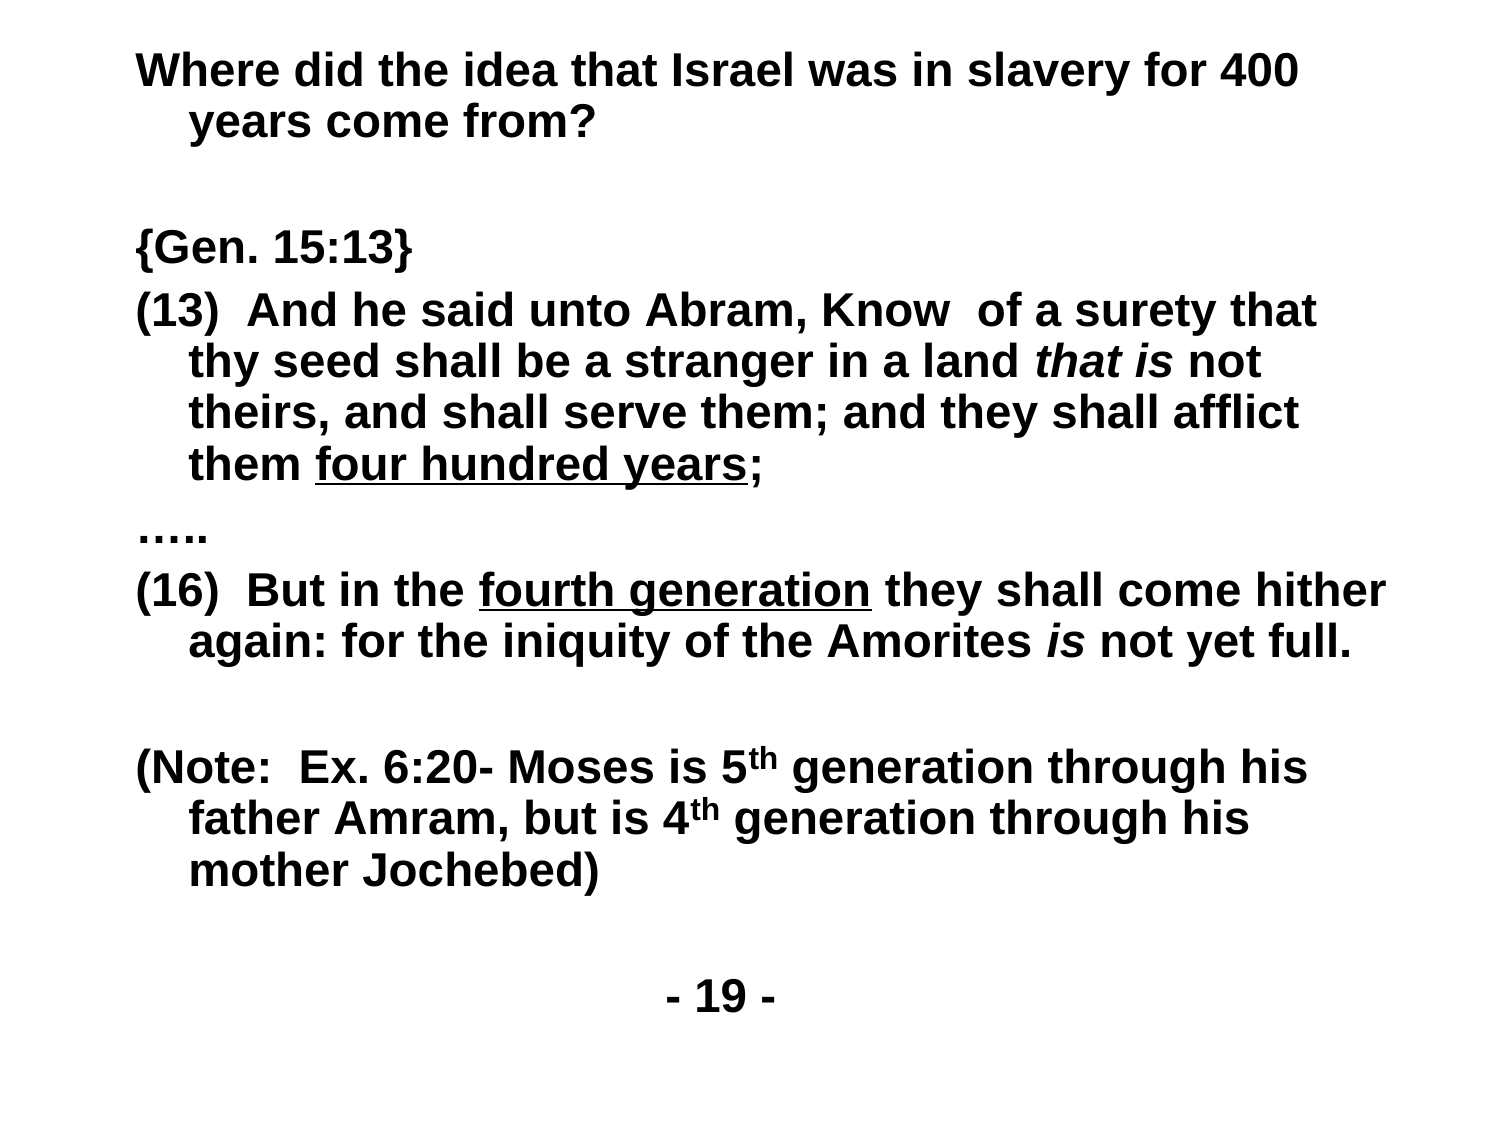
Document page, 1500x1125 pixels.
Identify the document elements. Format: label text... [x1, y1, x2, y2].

list Where did the idea that Israel was in slavery for 400 years come from? {Gen. 15:13} (13) And he said unto Abram, Know of a surety that thy seed shall be a stranger in a land that is not theirs, and shall serve them; and they shall afflict them four hundred years; ….. (16) But in the fourth generation they shall come hither again: for the iniquity of the Amorites is not yet full. (Note: Ex. 6:20- Moses is 5th generation through his father Amram, but is 4th generation through his mother Jochebed) - 19 - [66, 37, 1417, 1075]
